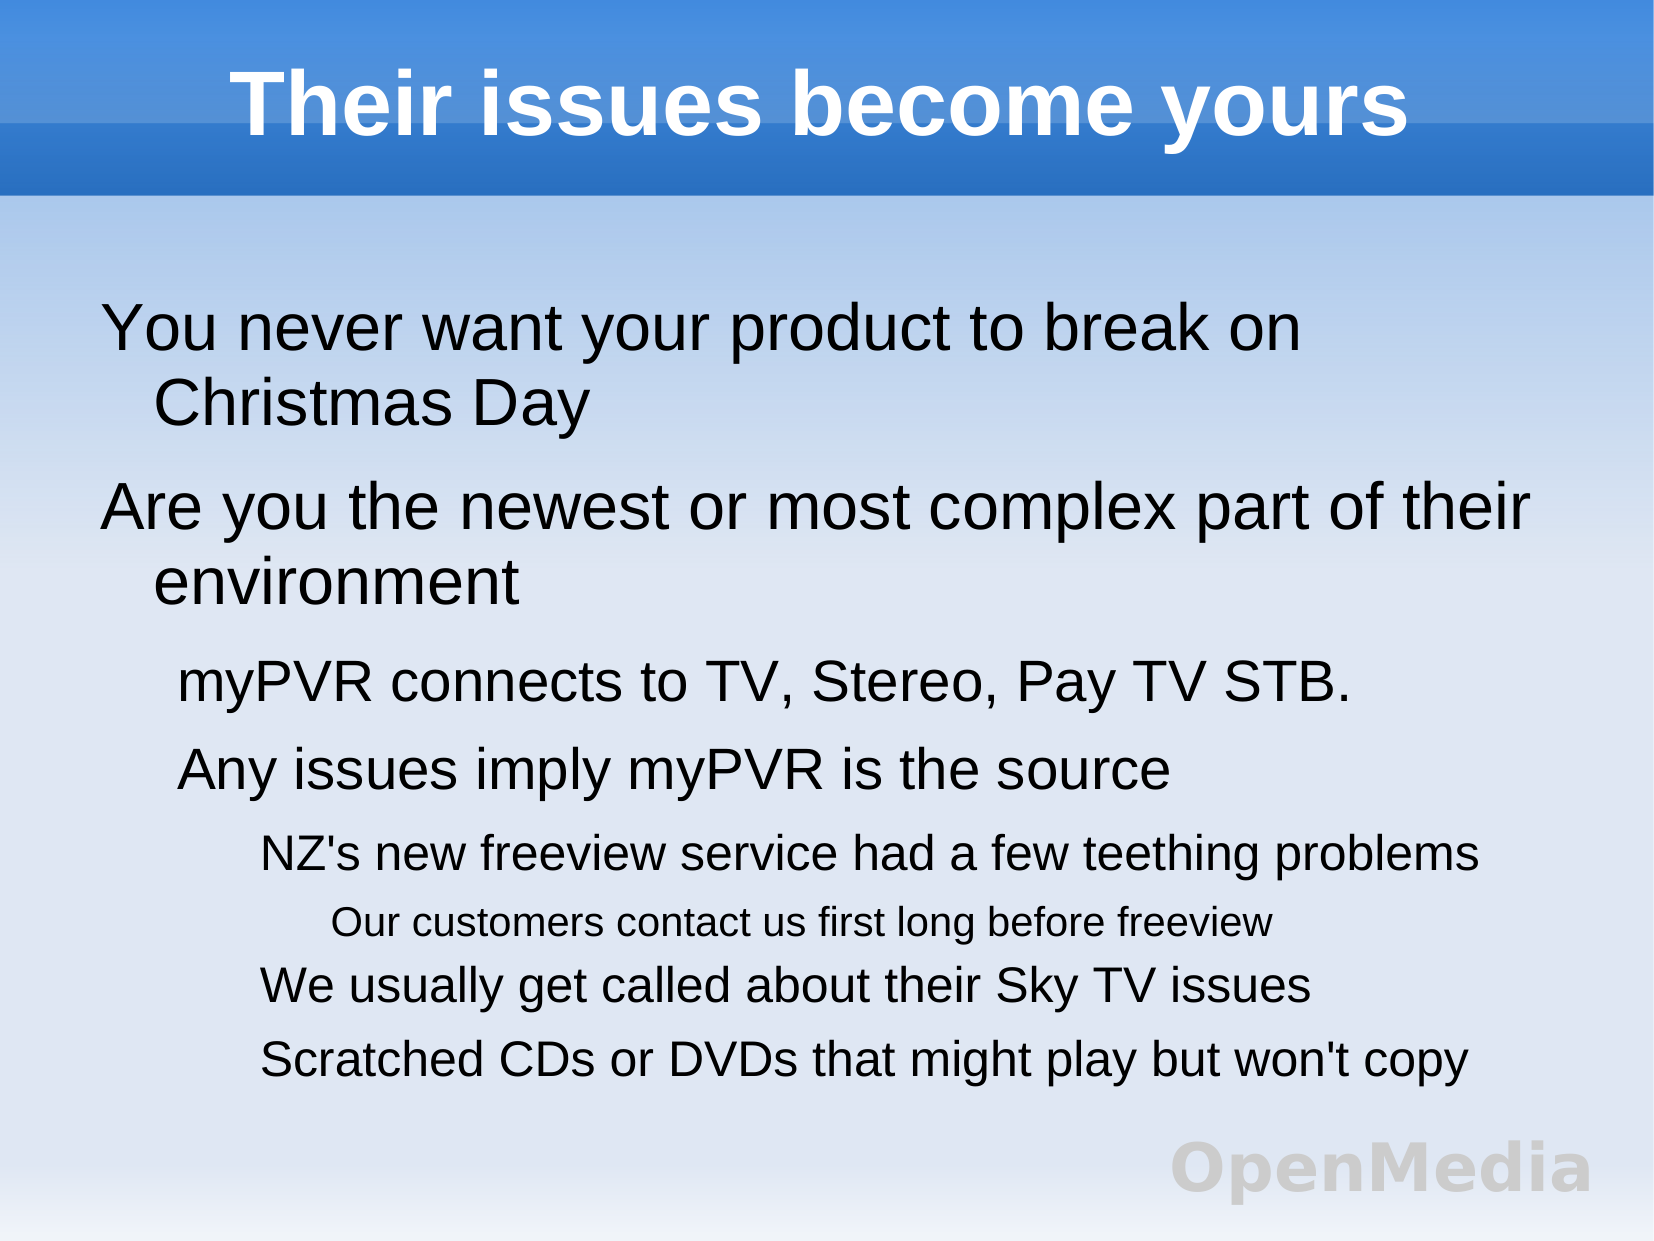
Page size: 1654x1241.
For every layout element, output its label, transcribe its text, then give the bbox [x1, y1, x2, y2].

picture [0, 0, 1654, 1241]
list You never want your product to break on Christmas Day Are you the newest or most complex part of their environment myPVR connects to TV, Stereo, Pay TV STB. Any issues imply myPVR is the source NZ's new freeview service had a few teething problems Our customers contact us first long before freeview We usually get called about their Sky TV issues Scratched CDs or DVDs that might play but won't copy [82, 290, 1571, 1109]
title Their issues become yours [76, 0, 1565, 208]
